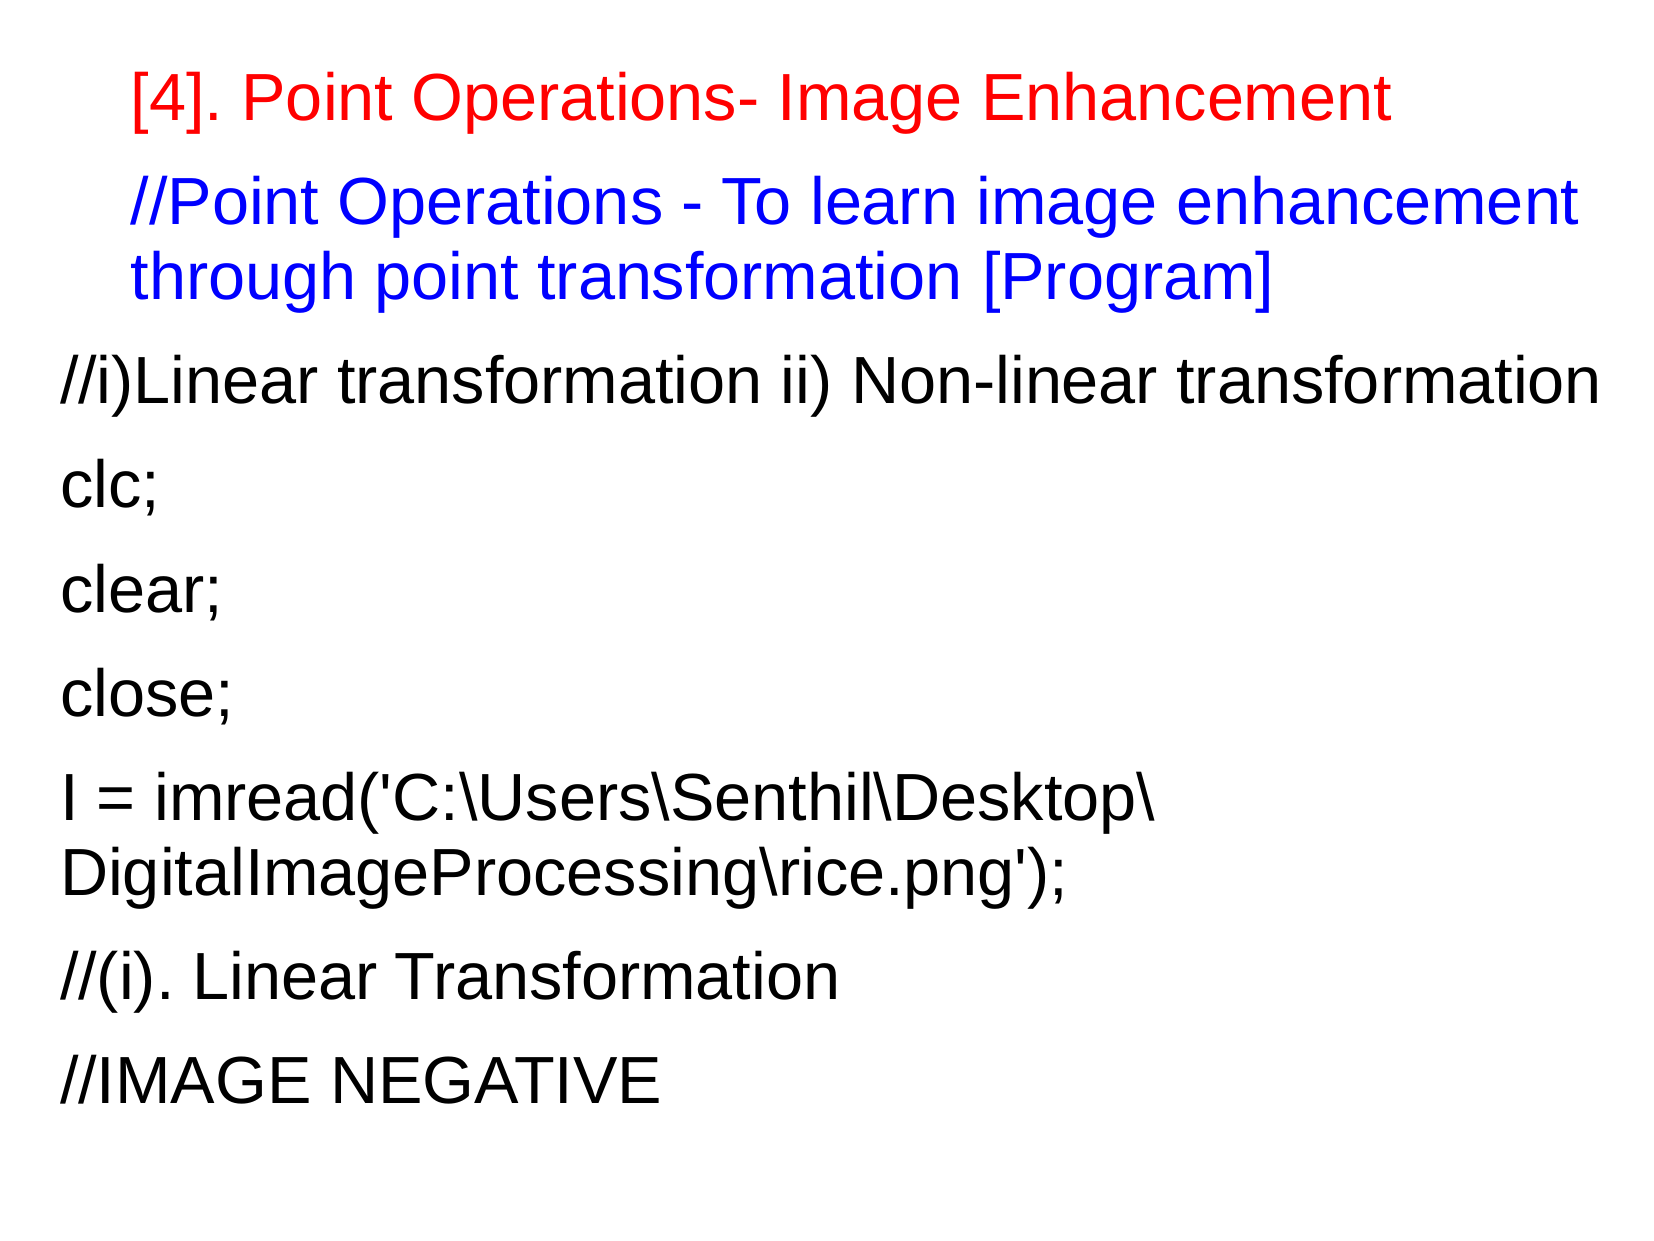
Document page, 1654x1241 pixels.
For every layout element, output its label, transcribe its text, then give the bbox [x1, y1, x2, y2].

list [4]. Point Operations- Image Enhancement //Point Operations - To learn image enhancement through point transformation [Program] //i)Linear transformation ii) Non-linear transformation clc; clear; close; I = imread('C:\Users\Senthil\Desktop\DigitalImageProcessing\rice.png'); //(i). Linear Transformation //IMAGE NEGATIVE [60, 60, 1606, 1171]
